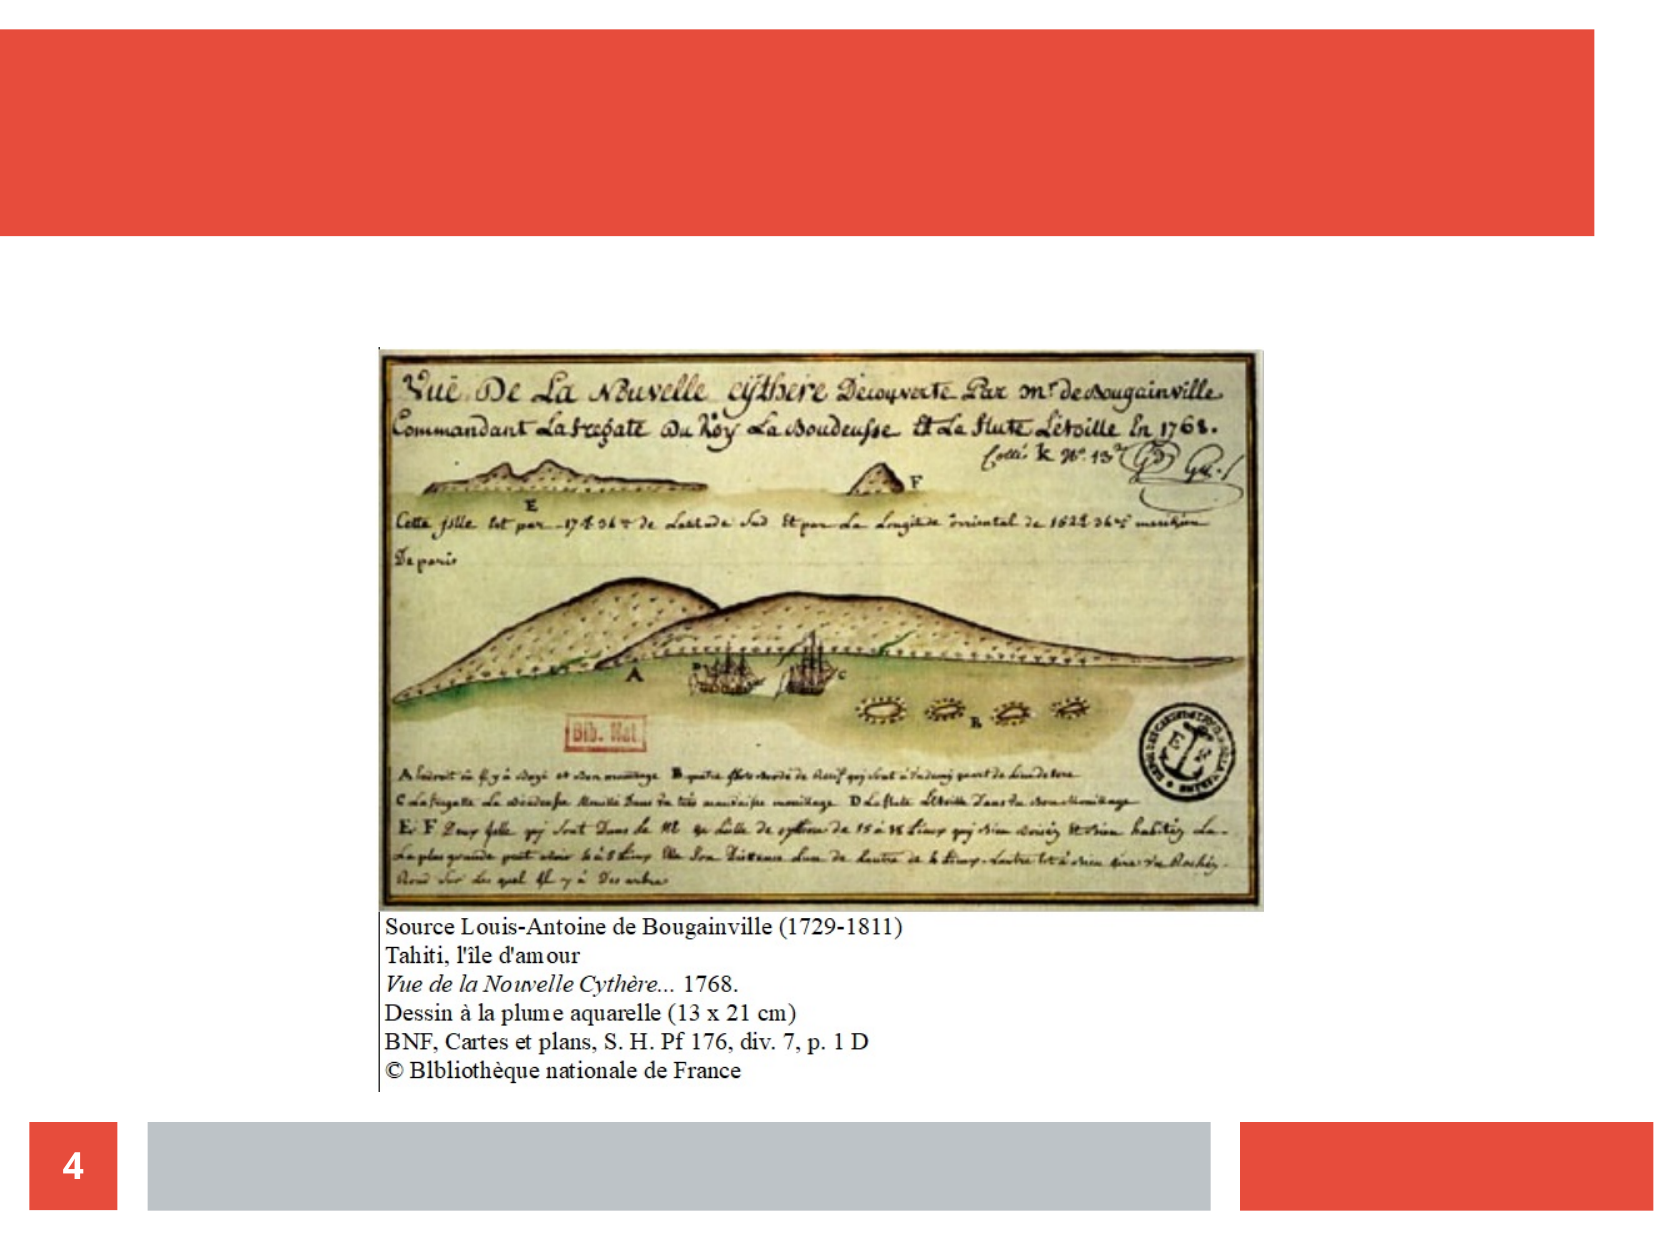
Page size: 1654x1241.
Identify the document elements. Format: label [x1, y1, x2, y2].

picture [375, 347, 1264, 1092]
